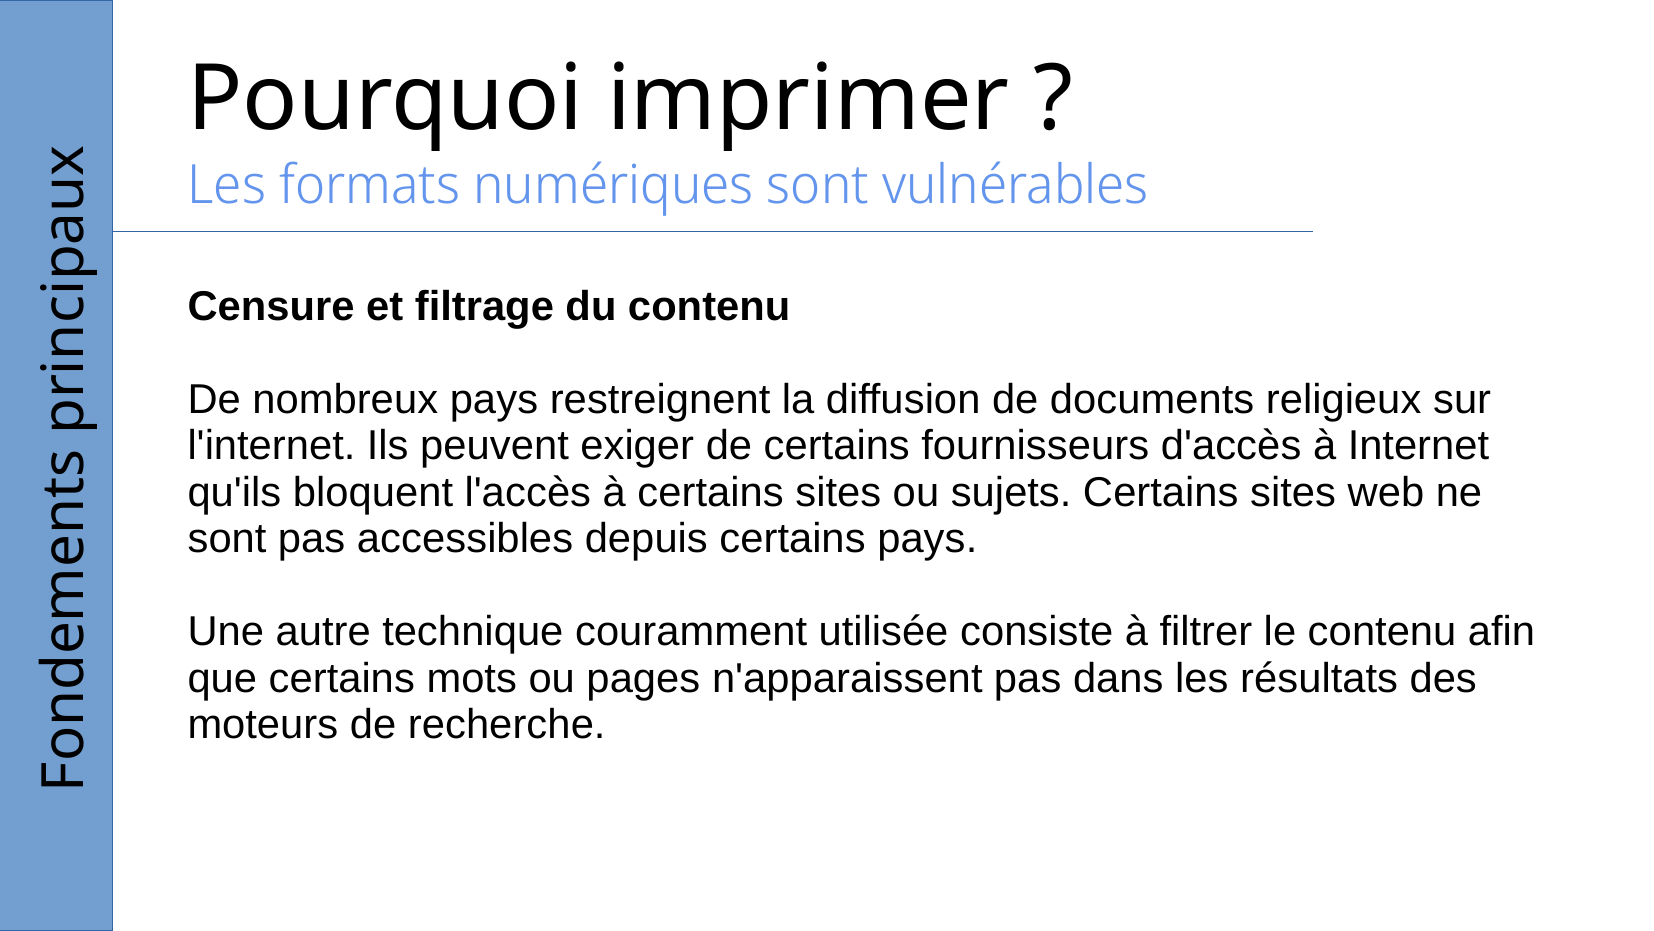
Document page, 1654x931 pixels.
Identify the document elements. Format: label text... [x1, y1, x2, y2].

title Les formats numériques sont vulnérables [187, 125, 1571, 239]
text_box [0, 0, 113, 931]
text_box Fondements principaux [13, 37, 105, 901]
subtitle Censure et filtrage du contenu De nombreux pays restreignent la diffusion de documents religieux sur l'internet. Ils peuvent exiger de certains fournisseurs d'accès à Internet qu'ils bloquent l'accès à certains sites ou sujets. Certains sites web ne sont pas accessibles depuis certains pays. Une autre technique couramment utilisée consiste à filtrer le contenu afin que certains mots ou pages n'apparaissent pas dans les résultats des moteurs de recherche. [187, 282, 1538, 887]
title Pourquoi imprimer ? [187, 33, 1571, 125]
